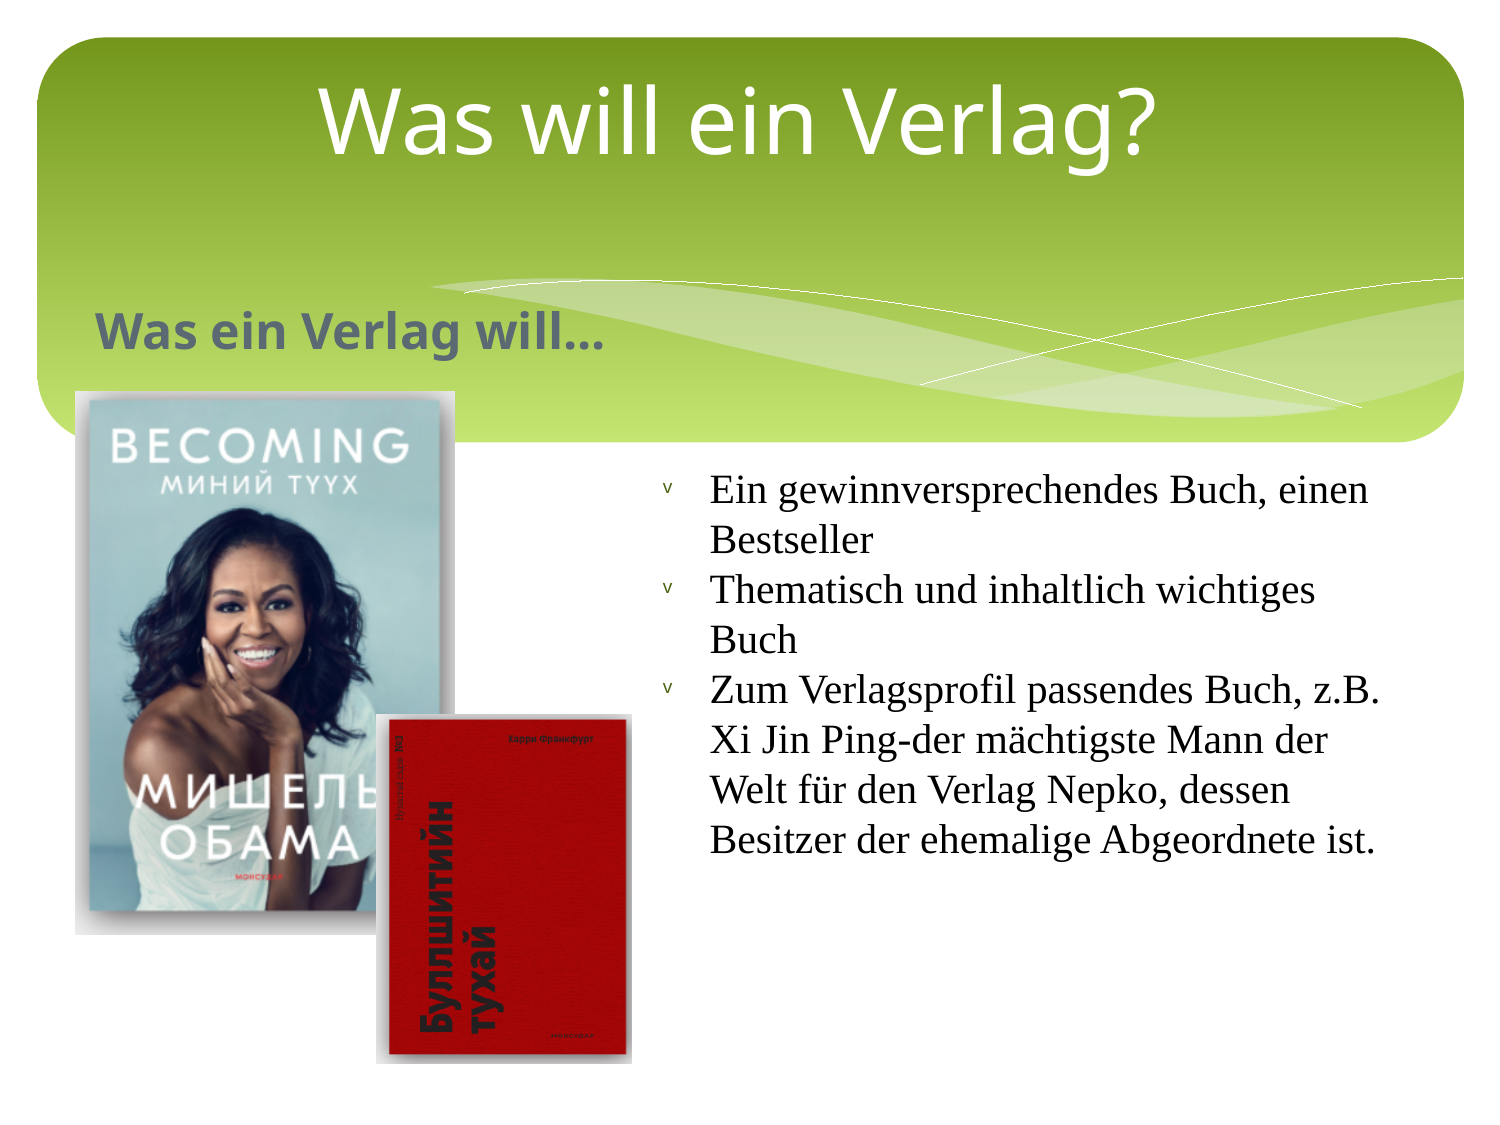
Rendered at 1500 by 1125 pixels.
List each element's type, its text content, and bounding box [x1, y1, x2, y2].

text_box Ein gewinnversprechendes Buch, einen Bestseller Thematisch und inhaltlich wichtiges Buch Zum Verlagsprofil passendes Buch, z.B. Xi Jin Ping-der mächtigste Mann der Welt für den Verlag Nepko, dessen Besitzer der ehemalige Abgeordnete ist. [648, 453, 1416, 869]
picture [75, 391, 632, 1065]
title Was will ein Verlag? [75, 55, 1425, 261]
list Was ein Verlag will... [80, 292, 1297, 402]
